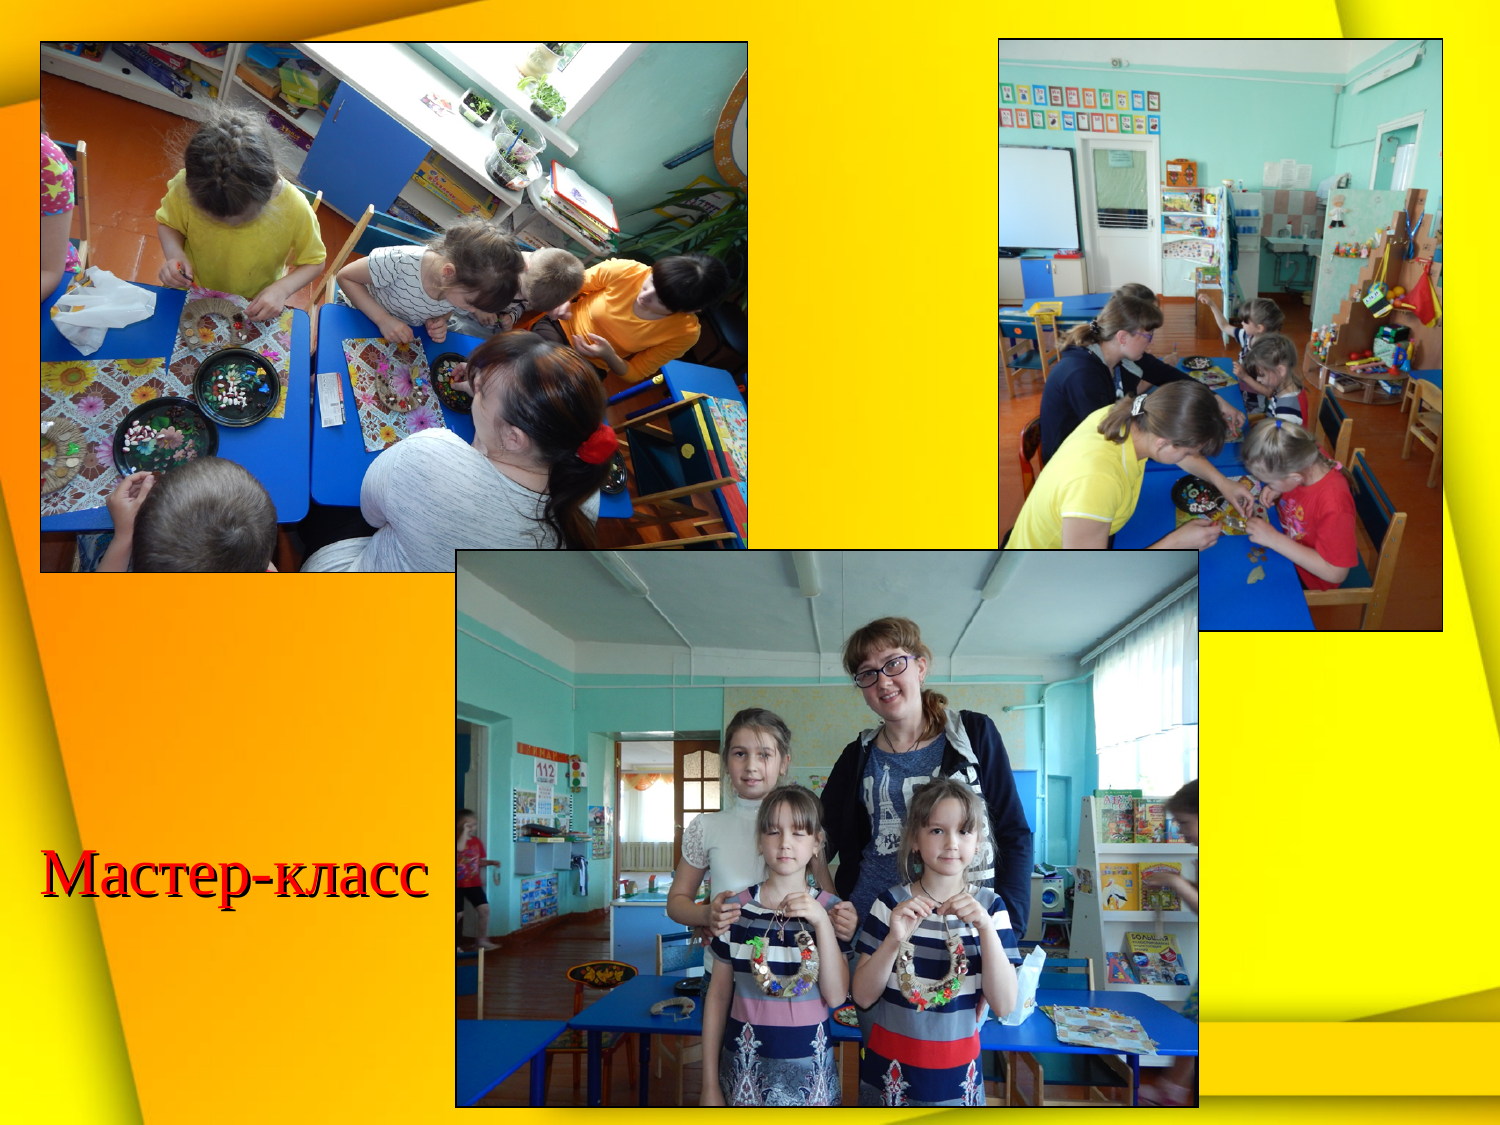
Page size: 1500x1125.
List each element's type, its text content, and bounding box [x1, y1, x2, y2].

text_box Мастер-класс [23, 820, 445, 915]
picture [999, 39, 1442, 631]
picture [457, 550, 1198, 1106]
picture [41, 42, 747, 572]
